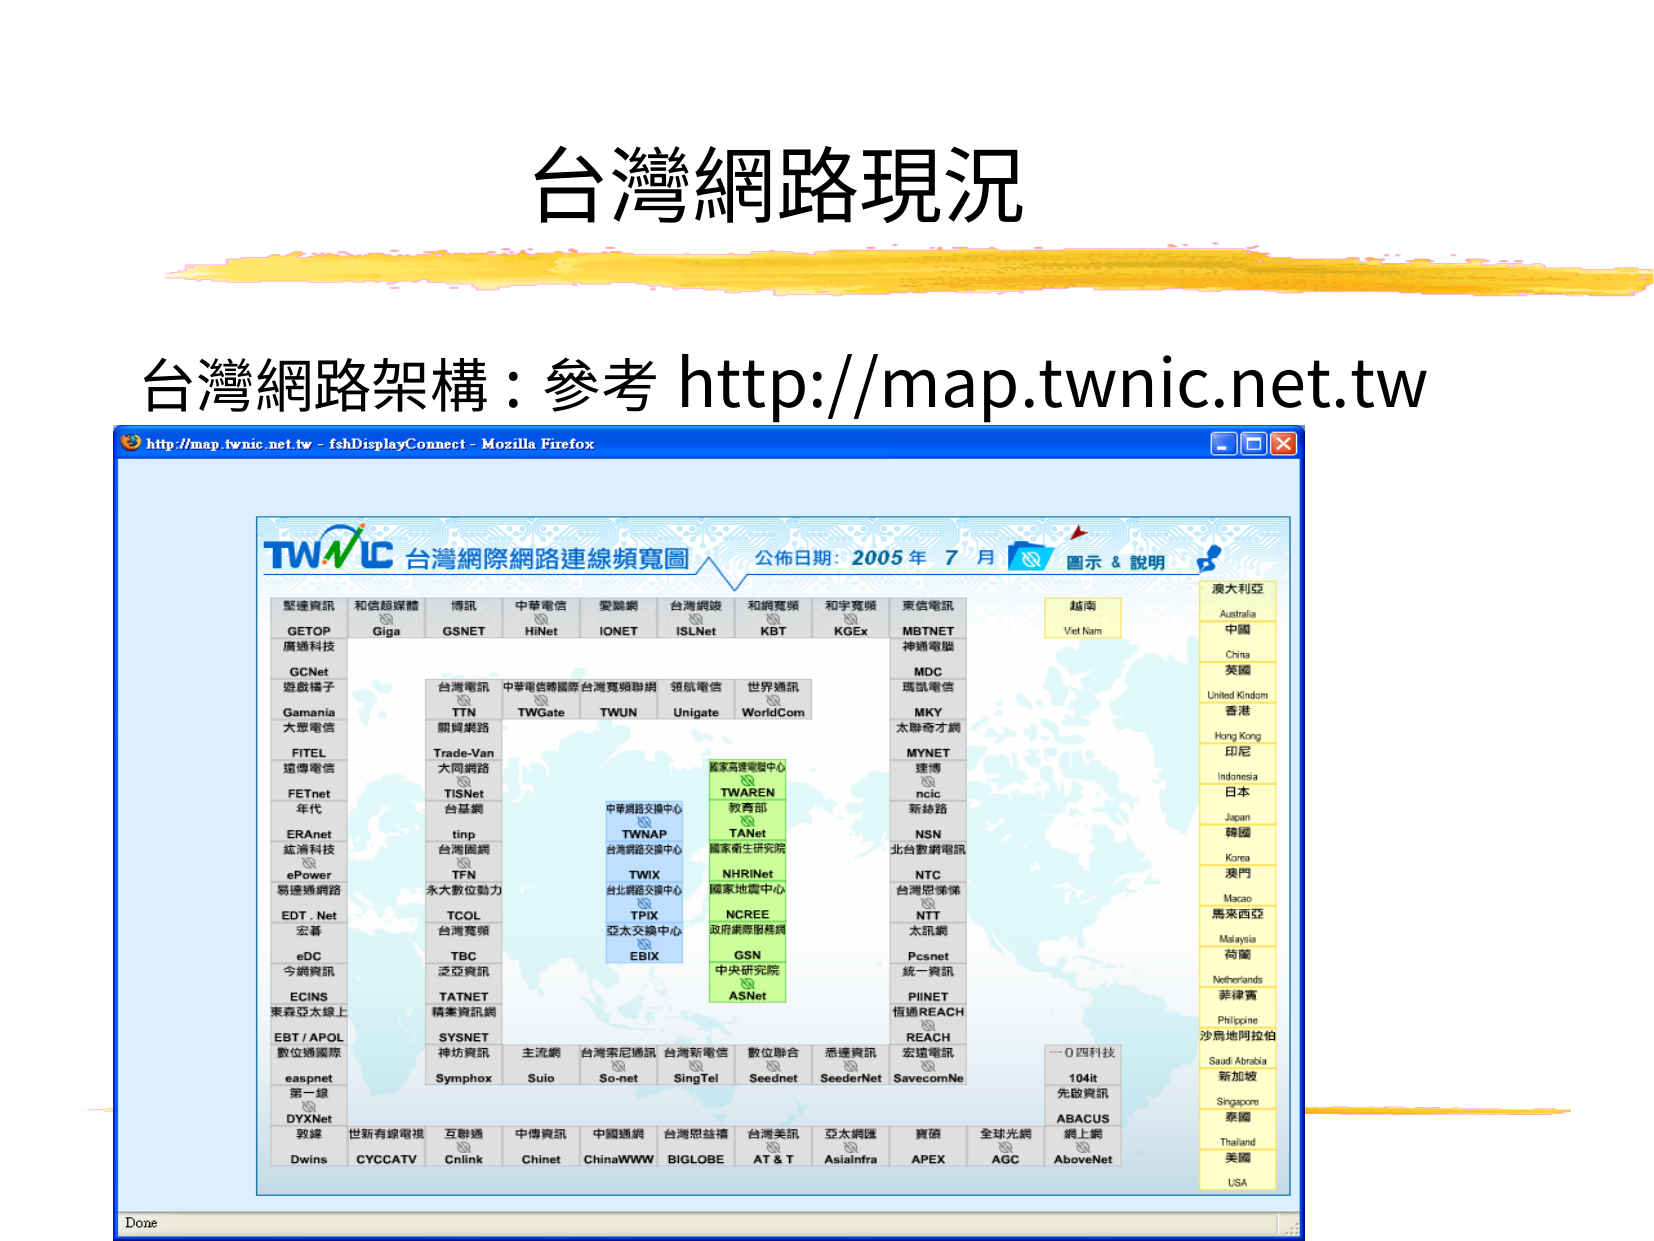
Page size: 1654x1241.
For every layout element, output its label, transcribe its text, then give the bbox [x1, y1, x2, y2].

title 台灣網路現況 [73, 25, 1479, 249]
list 台灣網路架構:參考http://map.twnic.net.tw [124, 316, 1530, 433]
picture [165, 237, 1654, 308]
picture [82, 425, 1571, 1241]
